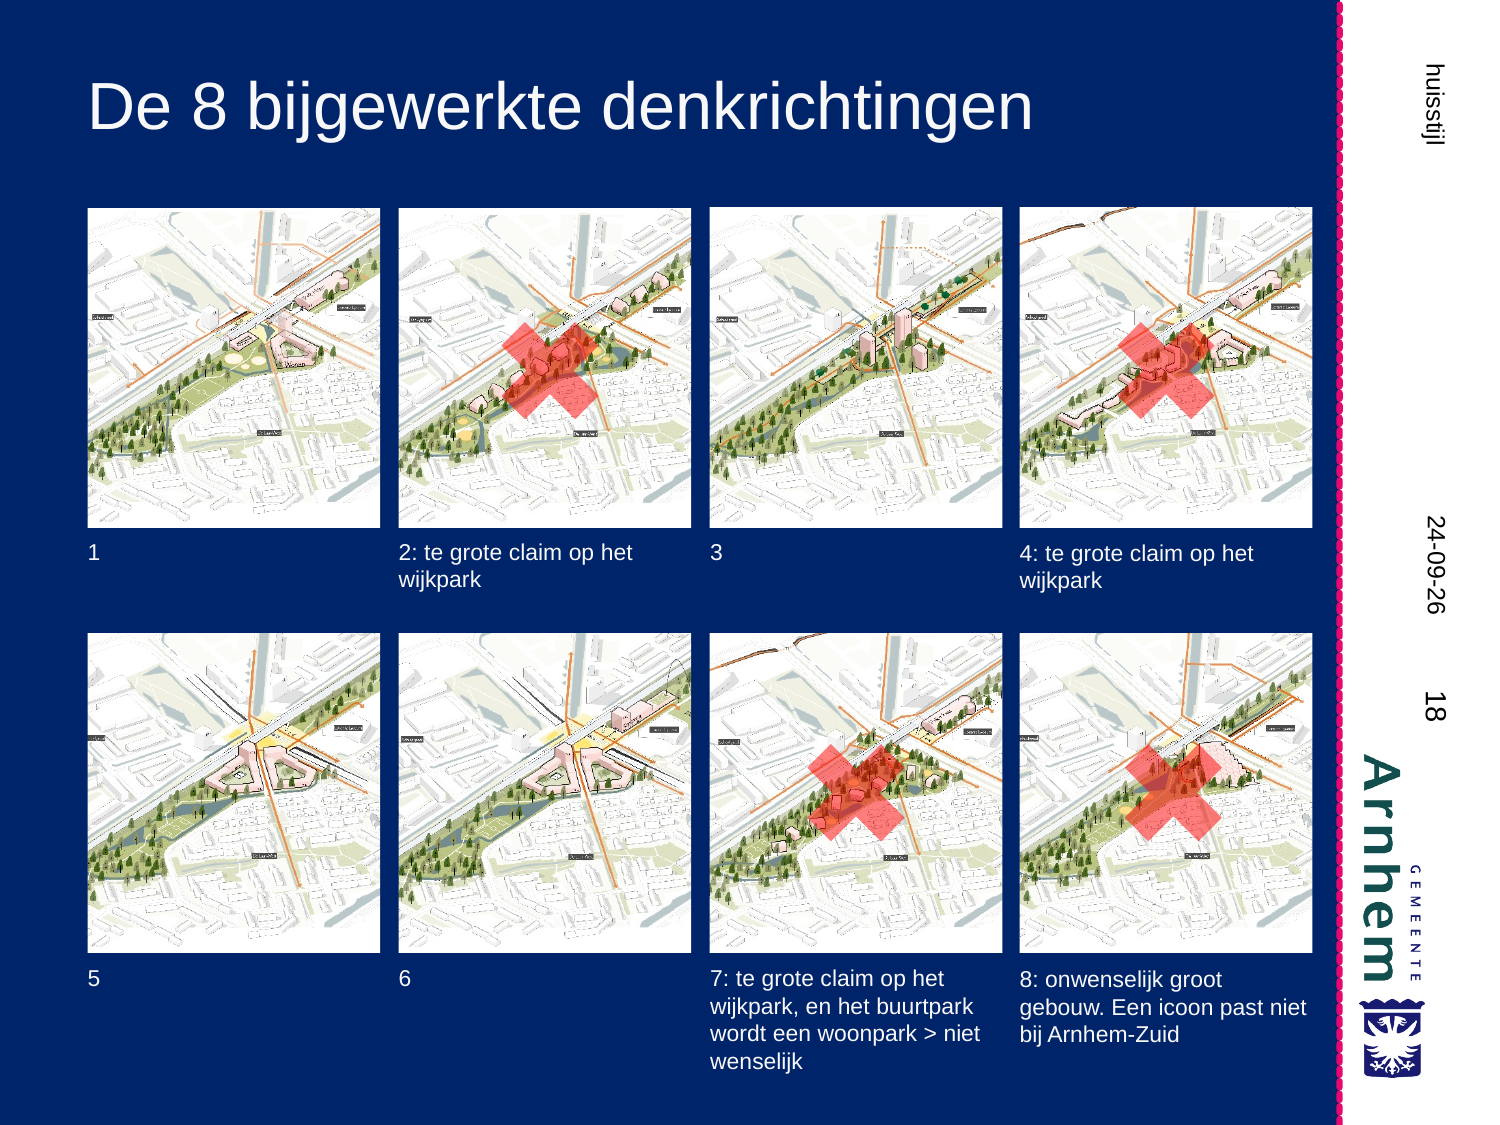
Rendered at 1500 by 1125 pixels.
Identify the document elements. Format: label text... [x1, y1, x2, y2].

text_box huisstijl [1409, 63, 1460, 501]
text_box 4: te grote claim op het wijkpark [1019, 538, 1313, 621]
picture [398, 633, 692, 953]
text_box 18 [1412, 675, 1463, 751]
picture [1019, 207, 1313, 528]
text_box 18-1-2022 [1410, 500, 1461, 688]
picture [398, 208, 692, 528]
text_box 8: onwenselijk groot gebouw. Een icoon past niet bij Arnhem-Zuid [1019, 964, 1313, 1048]
picture [87, 208, 381, 528]
text_box 7: te grote claim op het wijkpark, en het buurtpark wordt een woonpark > niet wenselijk [710, 963, 1003, 1047]
picture [709, 633, 1003, 953]
text_box [501, 322, 599, 420]
text_box 2: te grote claim op het wijkpark [398, 537, 692, 620]
text_box 5 [87, 963, 381, 1047]
picture [709, 207, 1003, 528]
text_box [1124, 744, 1222, 842]
text_box [807, 744, 905, 842]
text_box [1117, 322, 1215, 420]
text_box 3 [710, 537, 1003, 620]
picture [1019, 633, 1313, 953]
text_box 6 [398, 963, 692, 1047]
picture [87, 633, 381, 953]
title De 8 bijgewerkte denkrichtingen [87, 62, 1245, 225]
text_box 1 [87, 537, 381, 620]
